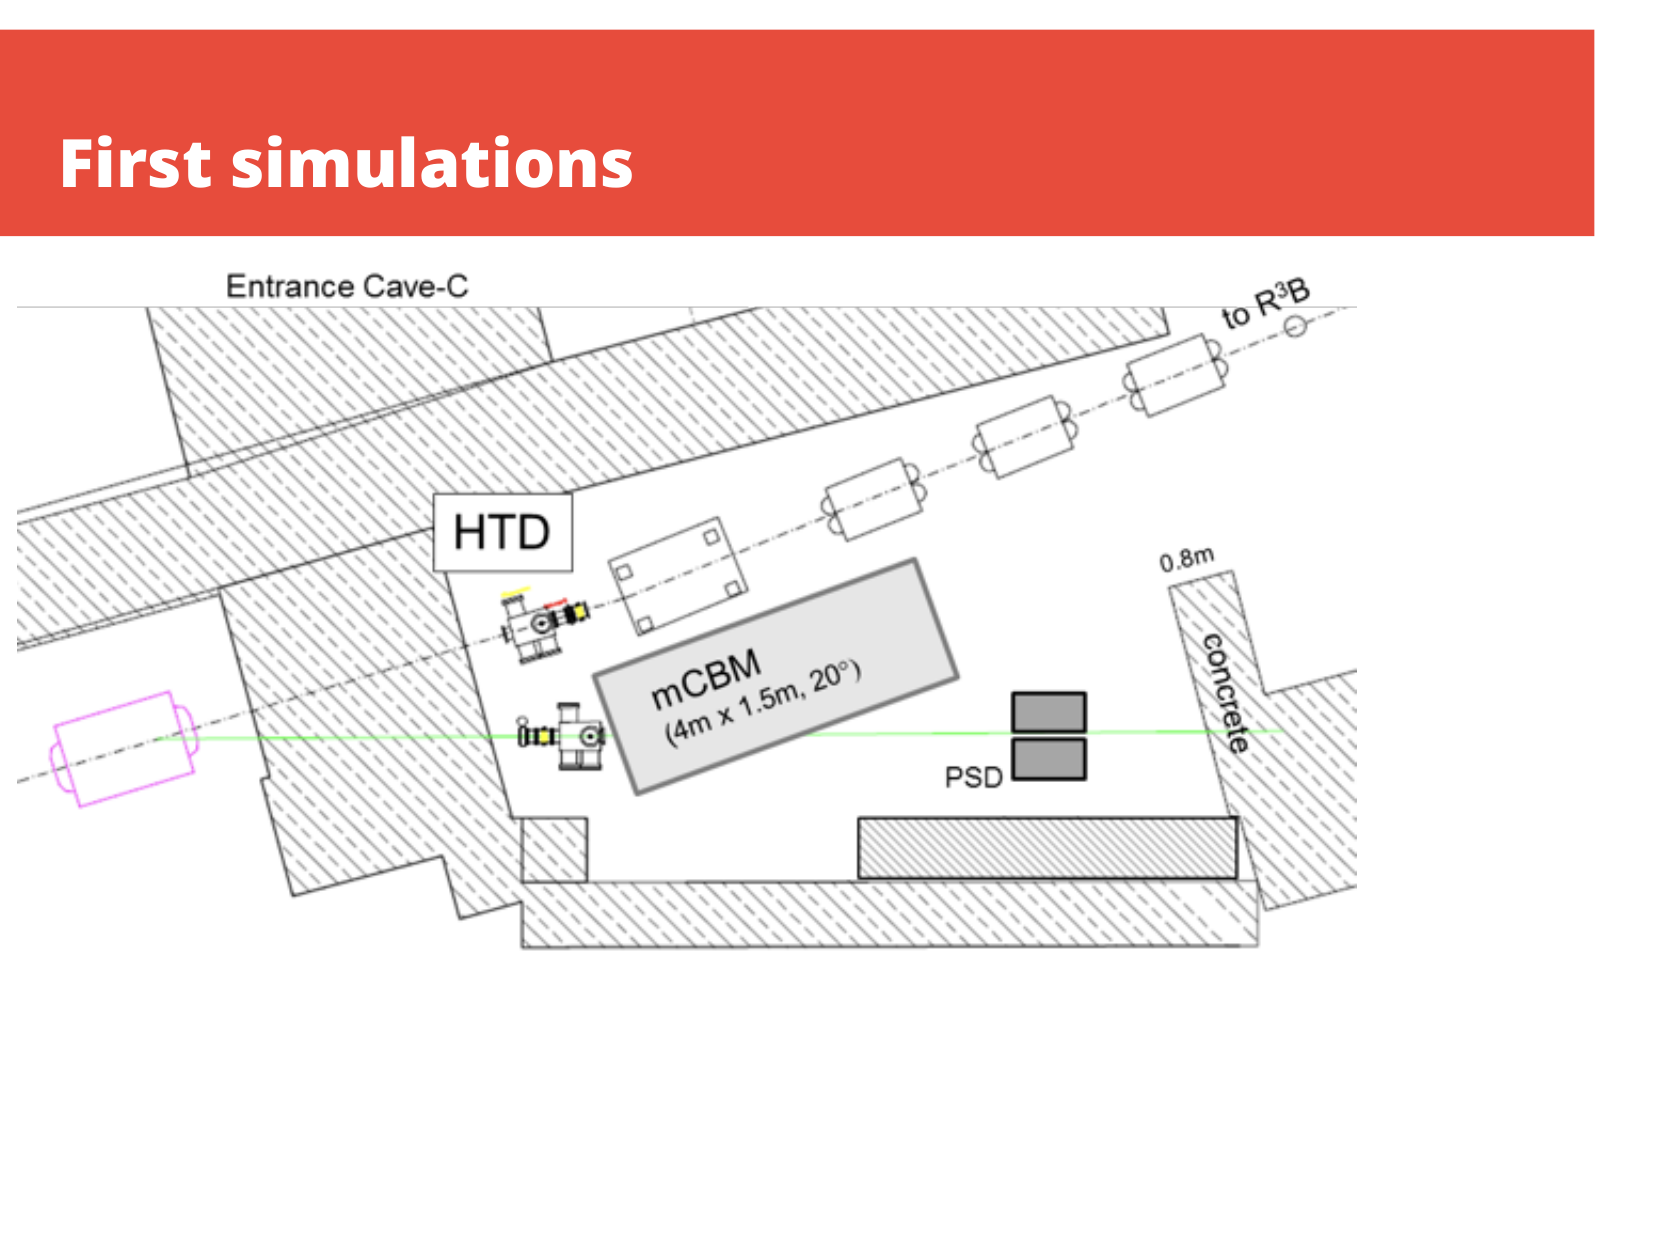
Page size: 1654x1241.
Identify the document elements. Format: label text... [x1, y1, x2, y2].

picture [17, 250, 1357, 1002]
title First simulations [59, 59, 1595, 207]
